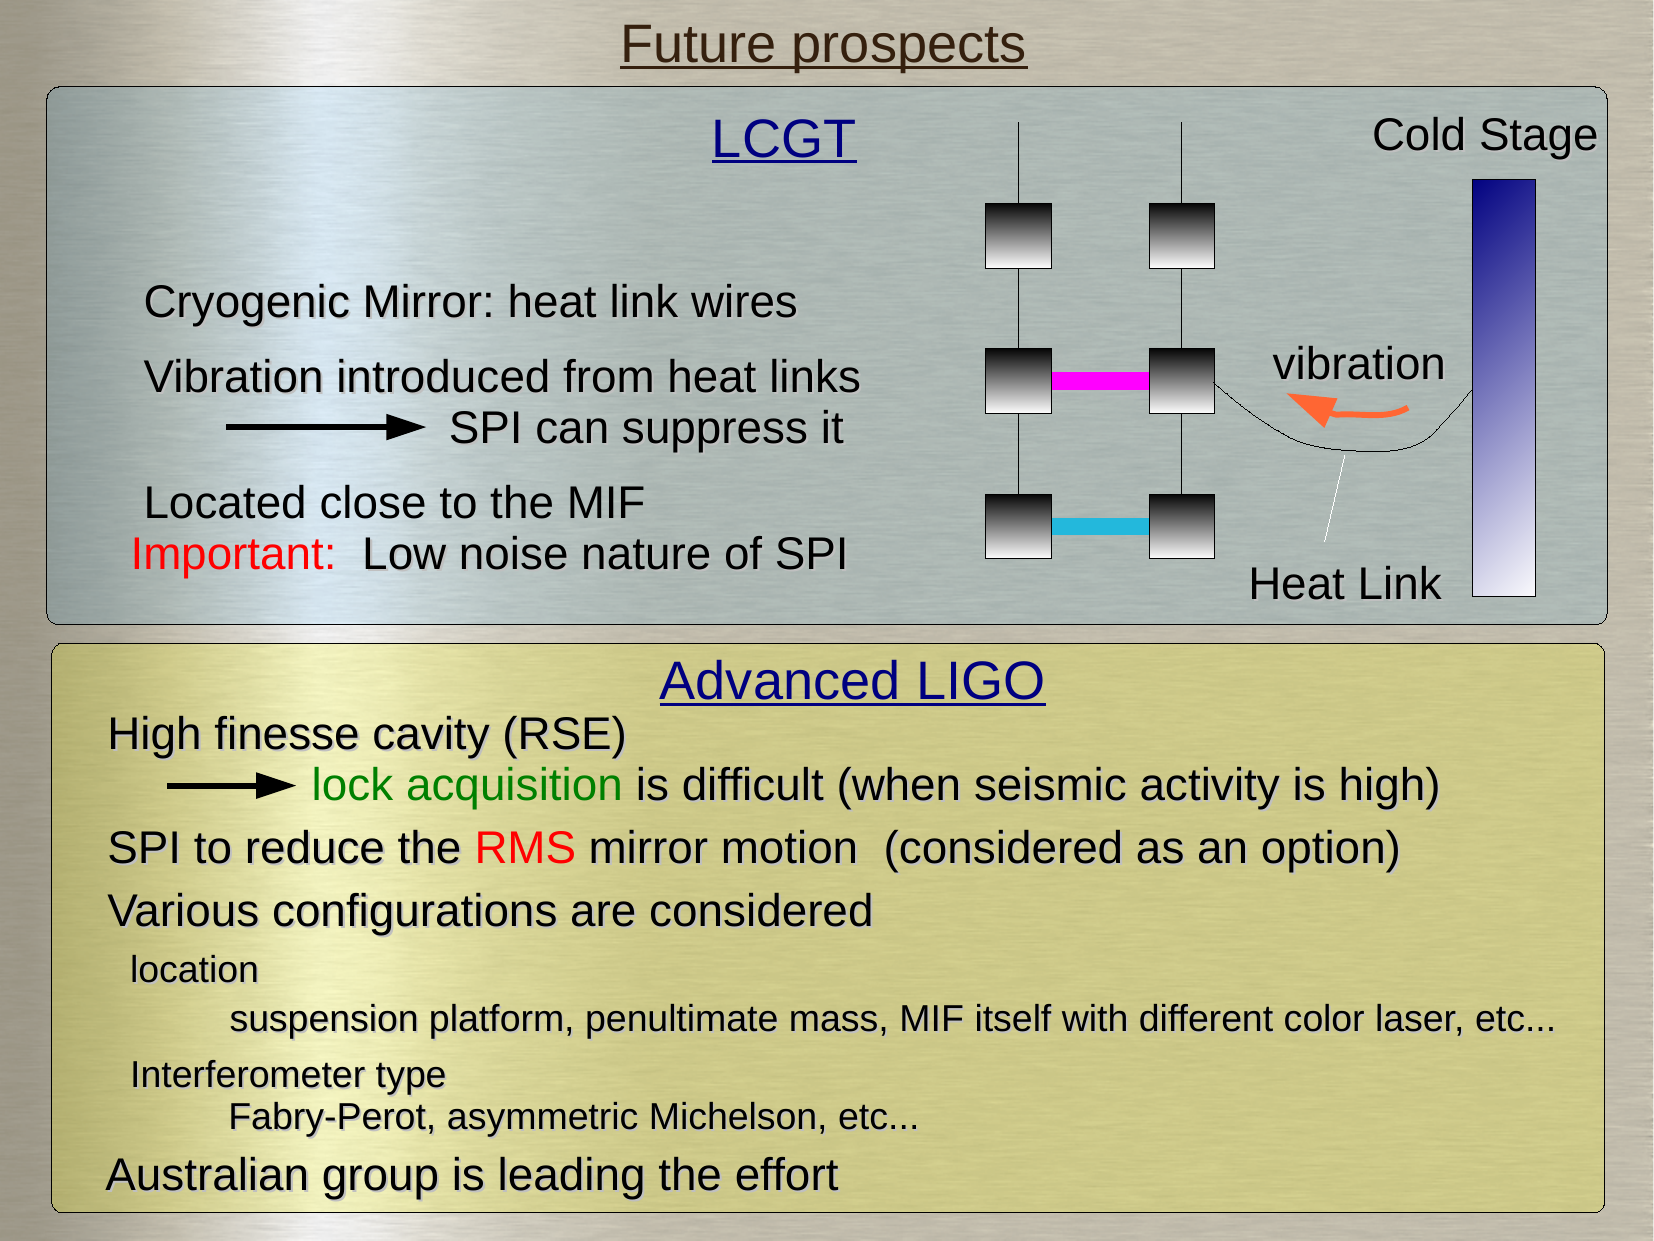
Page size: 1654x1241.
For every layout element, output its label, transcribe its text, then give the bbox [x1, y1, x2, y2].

text_box Cold Stage [1357, 101, 1610, 168]
text_box [51, 643, 1605, 1213]
text_box Future prospects [605, 6, 1035, 82]
text_box High finesse cavity (RSE) lock acquisition is difficult (when seismic activity is high) SPI to reduce the RMS mirror motion (considered as an option) Various configurations are considered location suspension platform, penultimate mass, MIF itself with different color laser, etc... Interferometer type Fabry-Perot, asymmetric Michelson, etc... Australian group is leading the effort [80, 700, 1577, 1208]
text_box Heat Link [1233, 550, 1454, 617]
text_box Advanced LIGO [644, 643, 1053, 700]
picture [0, 0, 1654, 1241]
text_box vibration [1257, 330, 1458, 397]
text_box Cryogenic Mirror: heat link wires Vibration introduced from heat links SPI can suppress it Located close to the MIF Important: Low noise nature of SPI [115, 268, 892, 587]
text_box [46, 86, 1608, 625]
text_box LCGT [697, 100, 869, 177]
